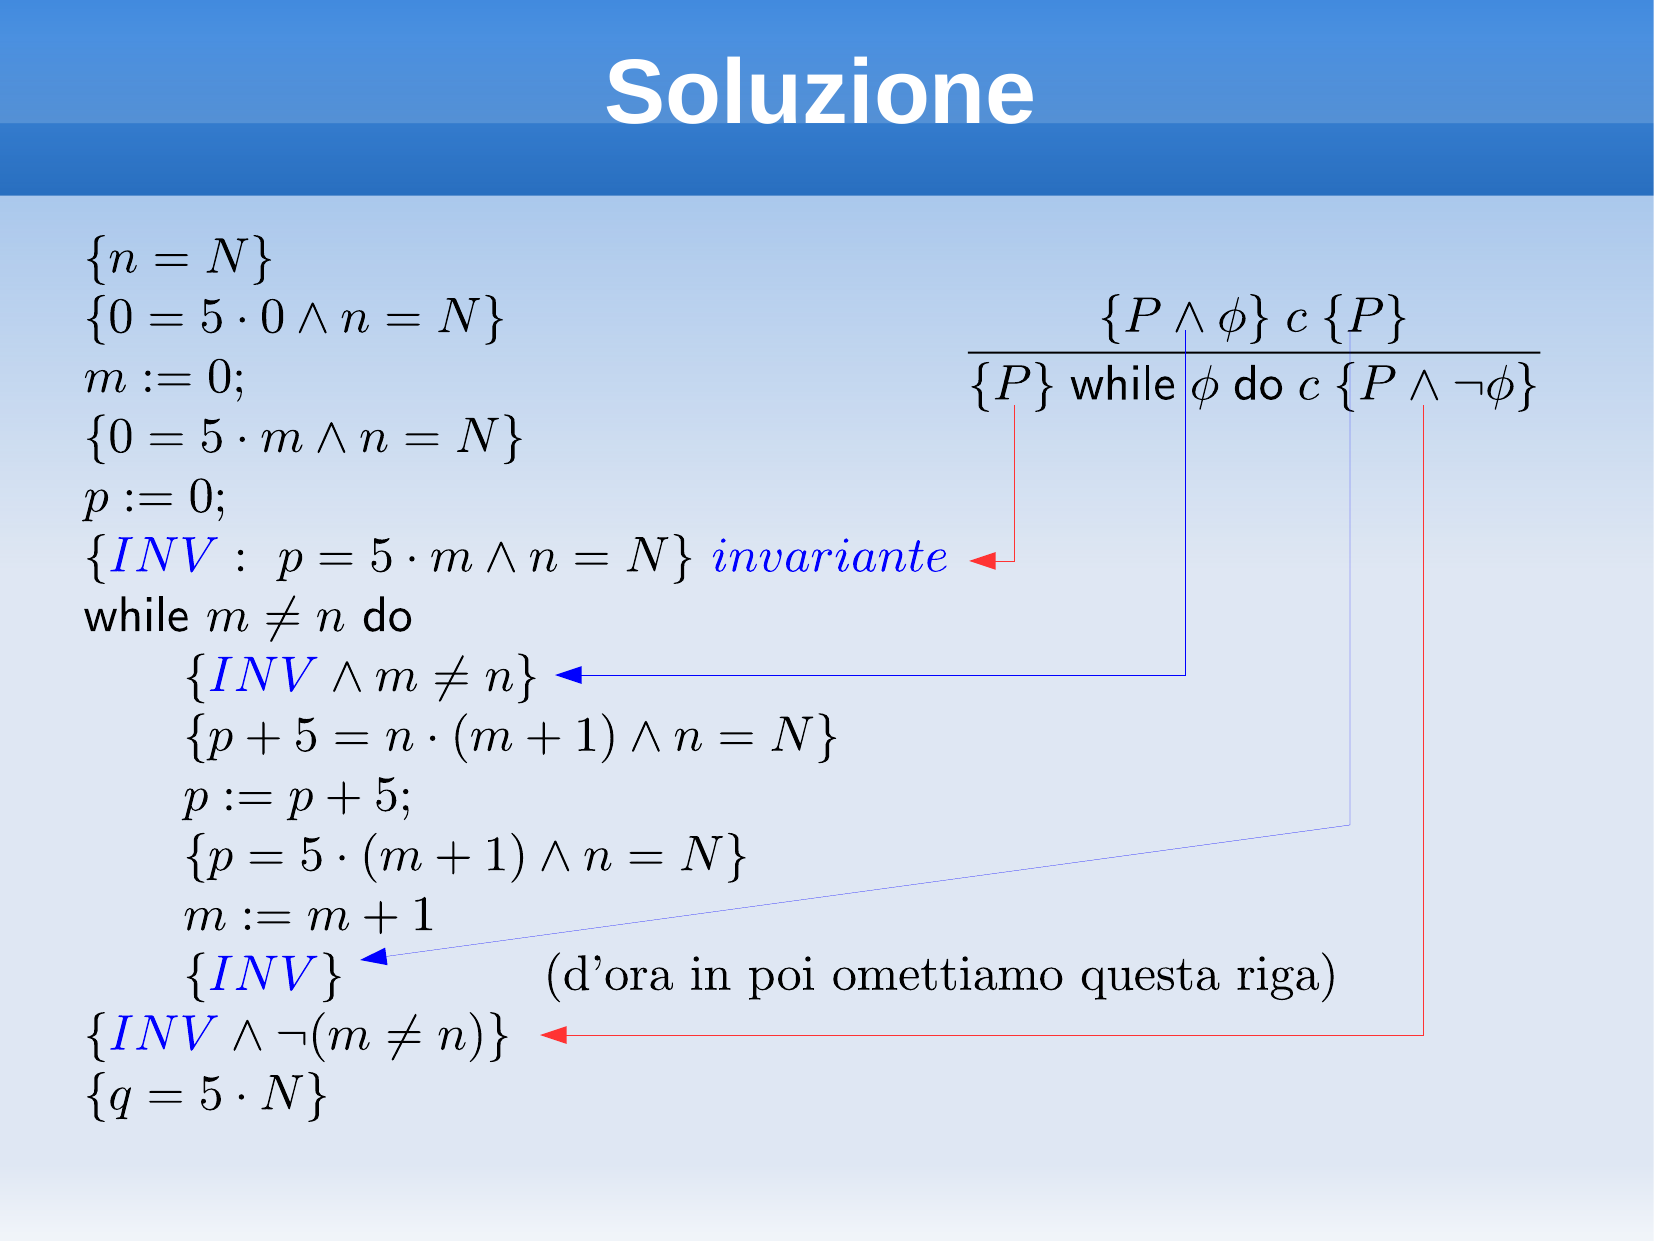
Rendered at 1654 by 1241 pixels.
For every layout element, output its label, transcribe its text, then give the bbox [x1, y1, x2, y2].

text_box [81, 235, 1541, 1122]
title Soluzione [76, 0, 1565, 196]
picture [0, 0, 1654, 1241]
